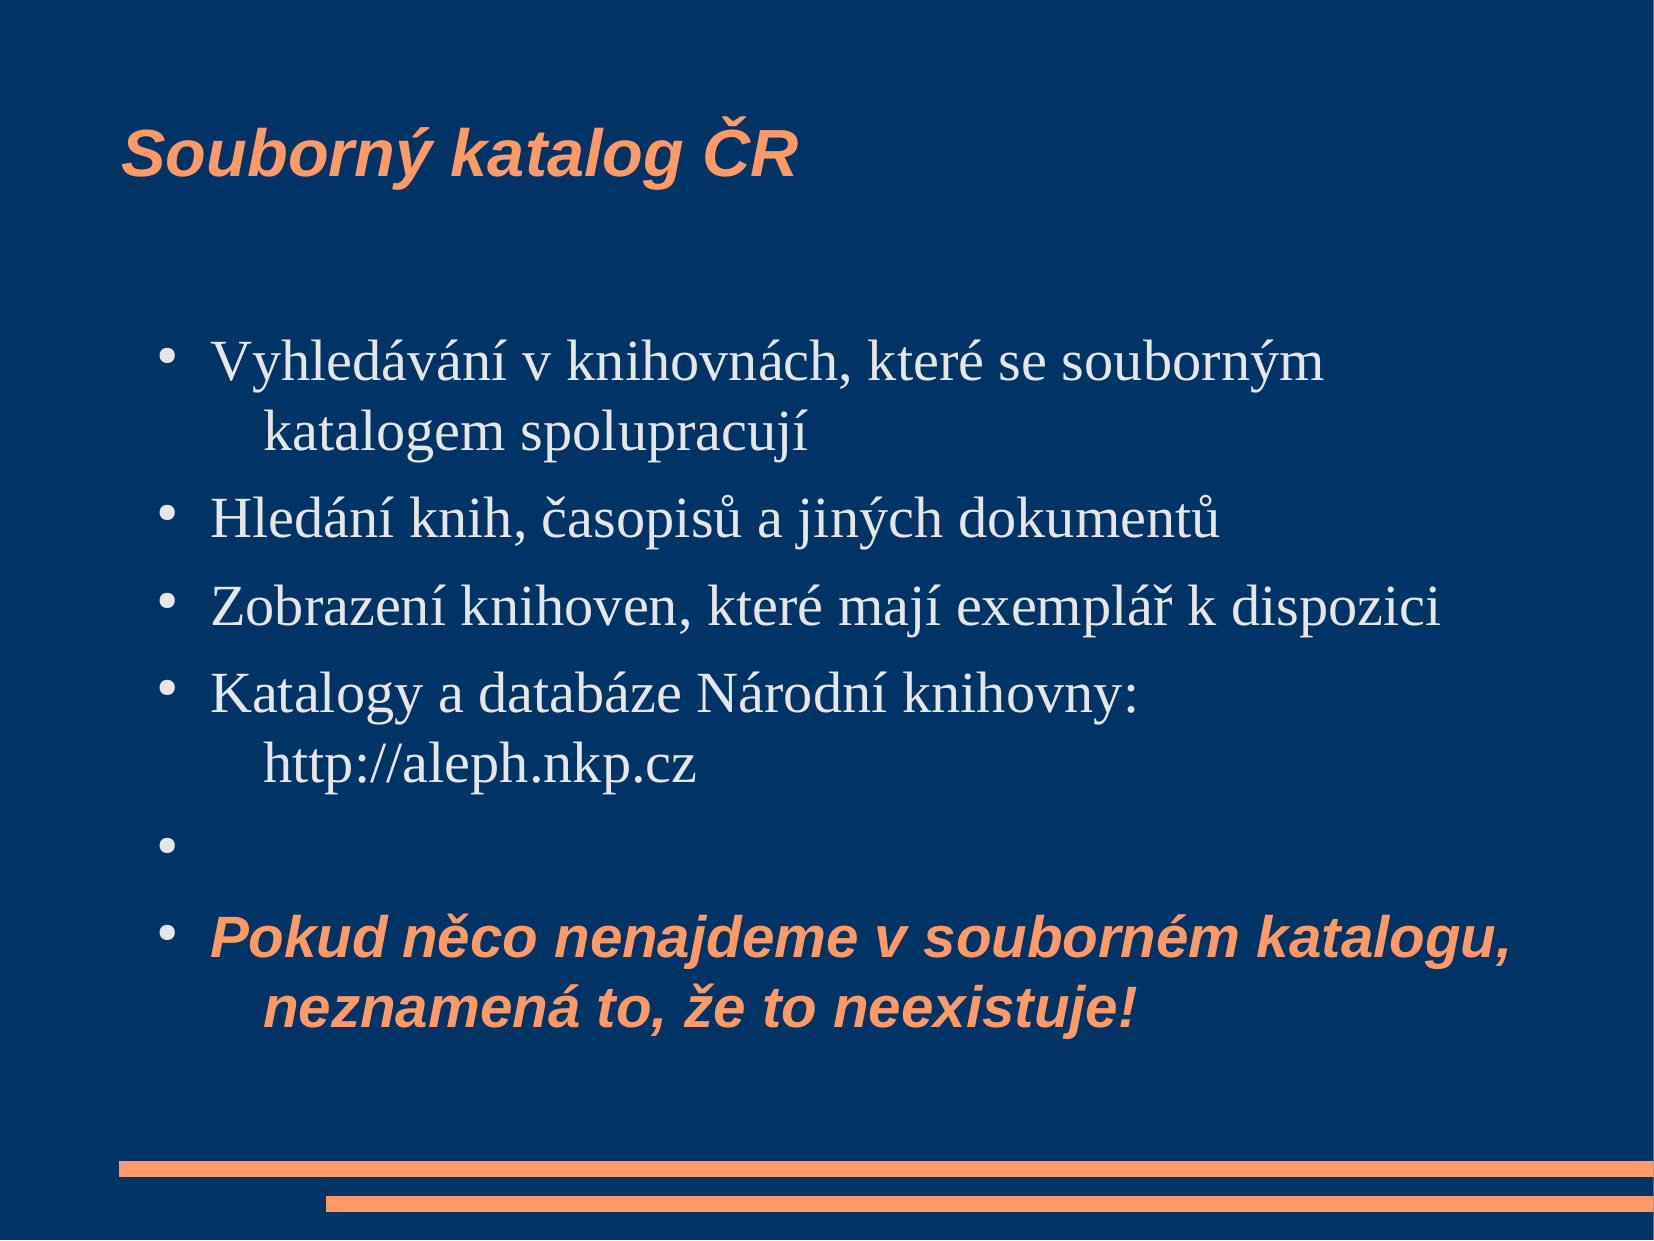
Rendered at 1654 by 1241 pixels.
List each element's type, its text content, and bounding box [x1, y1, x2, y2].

title Souborný katalog ČR [121, 46, 1534, 254]
list Vyhledávání v knihovnách, které se souborným katalogem spolupracují Hledání knih, časopisů a jiných dokumentů Zobrazení knihoven, které mají exemplář k dispozici Katalogy a databáze Národní knihovny: http://aleph.nkp.cz Pokud něco nenajdeme v souborném katalogu, neznamená to, že to neexistuje! [121, 322, 1561, 1132]
